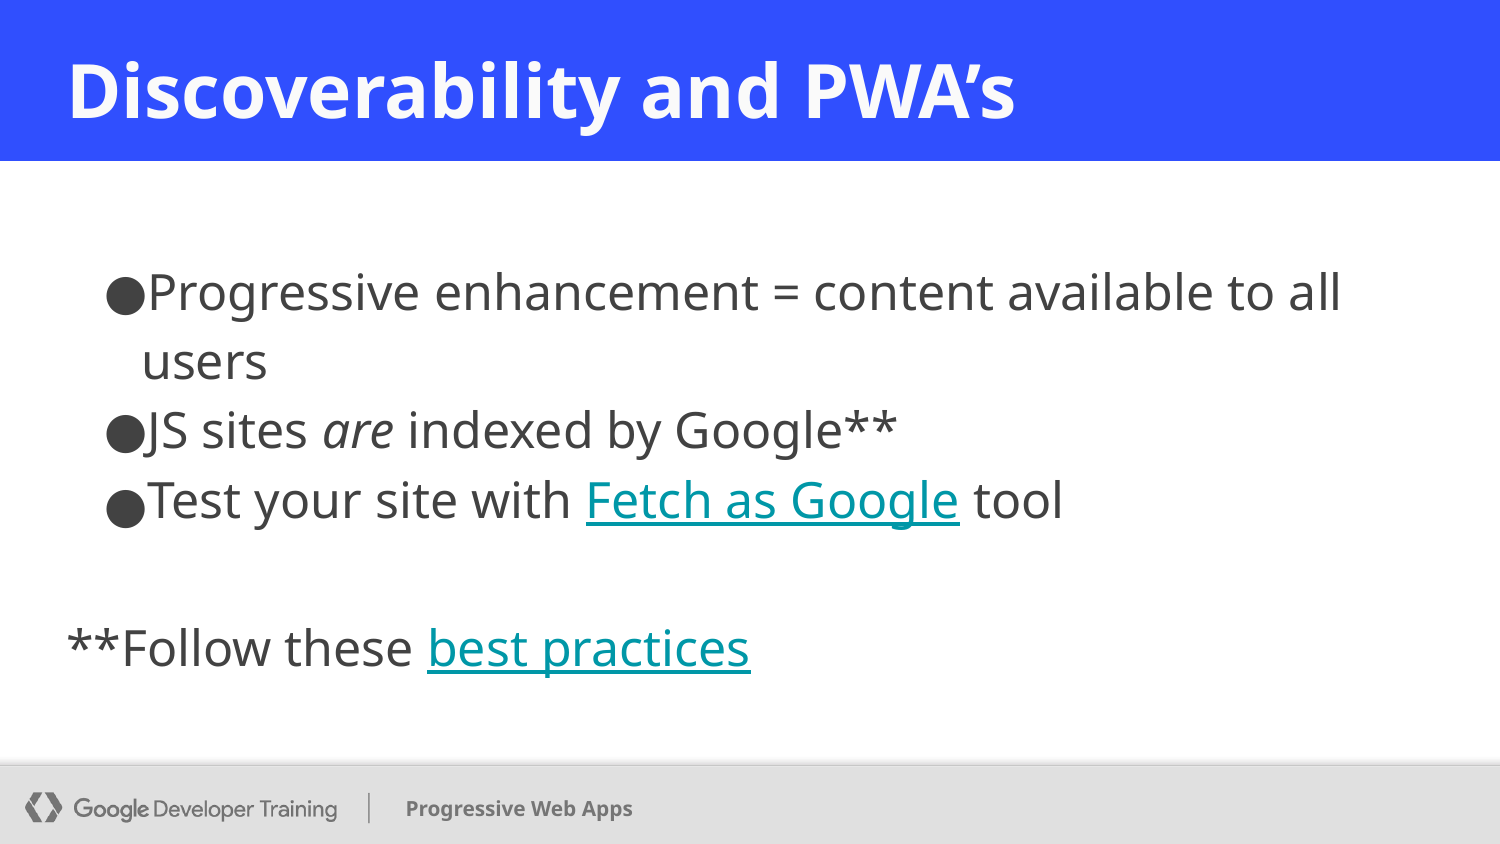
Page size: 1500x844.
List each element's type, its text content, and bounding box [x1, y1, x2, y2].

picture [0, 161, 1500, 844]
title Discoverability and PWA’s [51, 28, 1449, 122]
list Progressive enhancement = content available to all users JS sites are indexed by Google** Test your site with Fetch as Google tool **Follow these best practices [51, 176, 1449, 737]
